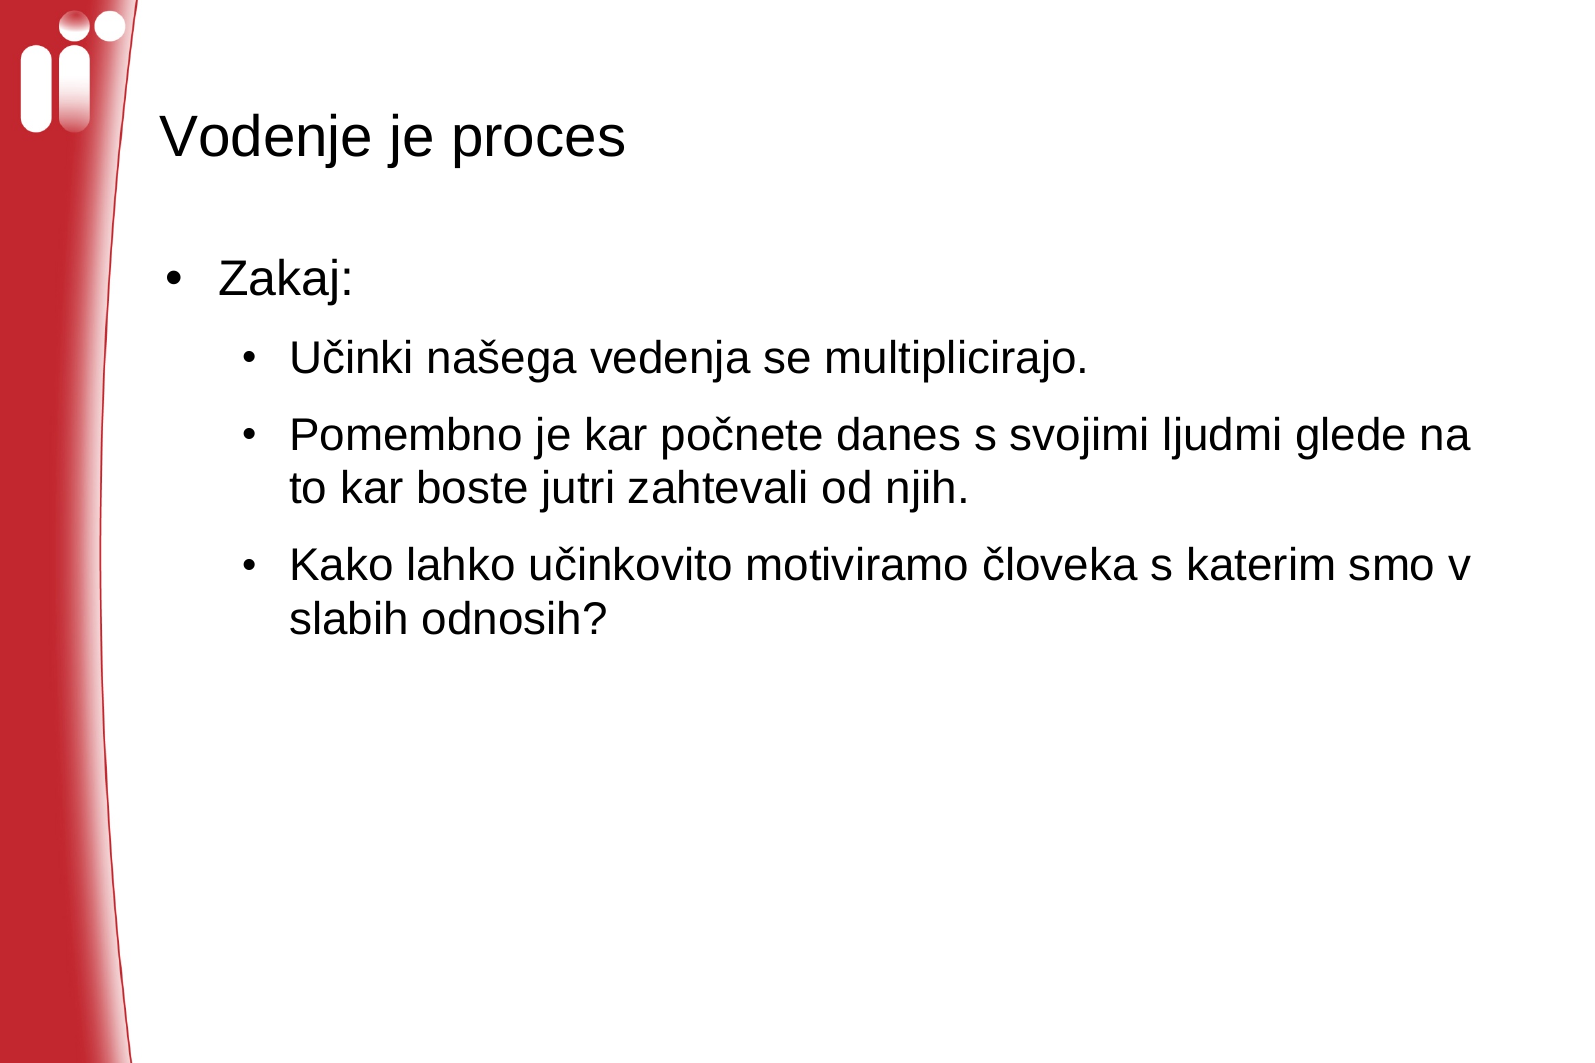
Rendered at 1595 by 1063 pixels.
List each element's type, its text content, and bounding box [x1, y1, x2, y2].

list Zakaj: Učinki našega vedenja se multiplicirajo. Pomembno je kar počnete danes s svojimi ljudmi glede na to kar boste jutri zahtevali od njih. Kako lahko učinkovito motiviramo človeka s katerim smo v slabih odnosih? [147, 248, 1515, 1063]
title Vodenje je proces [159, 22, 1515, 248]
picture [0, 0, 1414, 1063]
